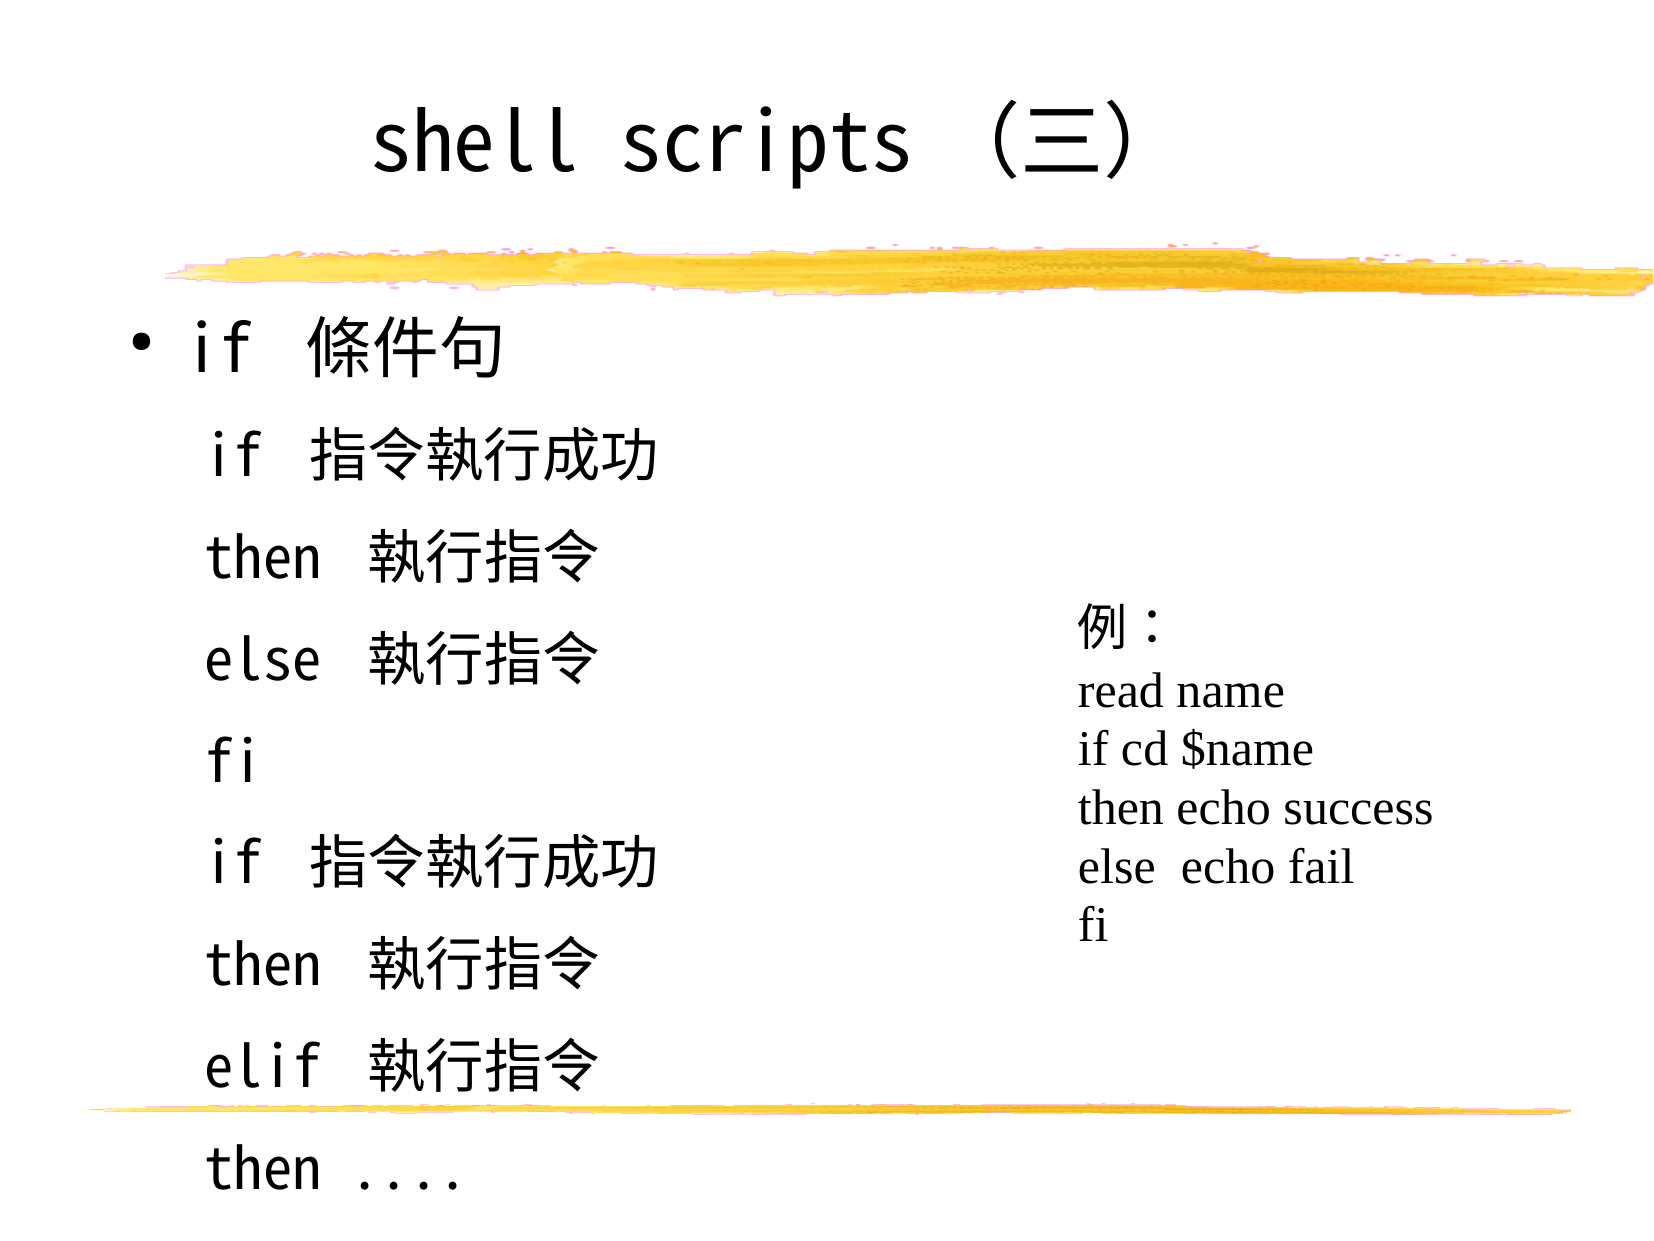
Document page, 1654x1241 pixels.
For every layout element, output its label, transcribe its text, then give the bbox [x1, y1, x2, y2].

list if 條件句 if 指令執行成功 then 執行指令 else 執行指令 fi if 指令執行成功 then 執行指令 elif 執行指令 then .... fi [129, 289, 1536, 1126]
picture [82, 1102, 129, 1117]
text_box 例： read name if cd $name then echo success else echo fail fi [1077, 582, 1434, 956]
picture [165, 237, 1654, 308]
picture [1536, 1102, 1571, 1117]
title shell scripts（三） [76, 28, 1482, 236]
